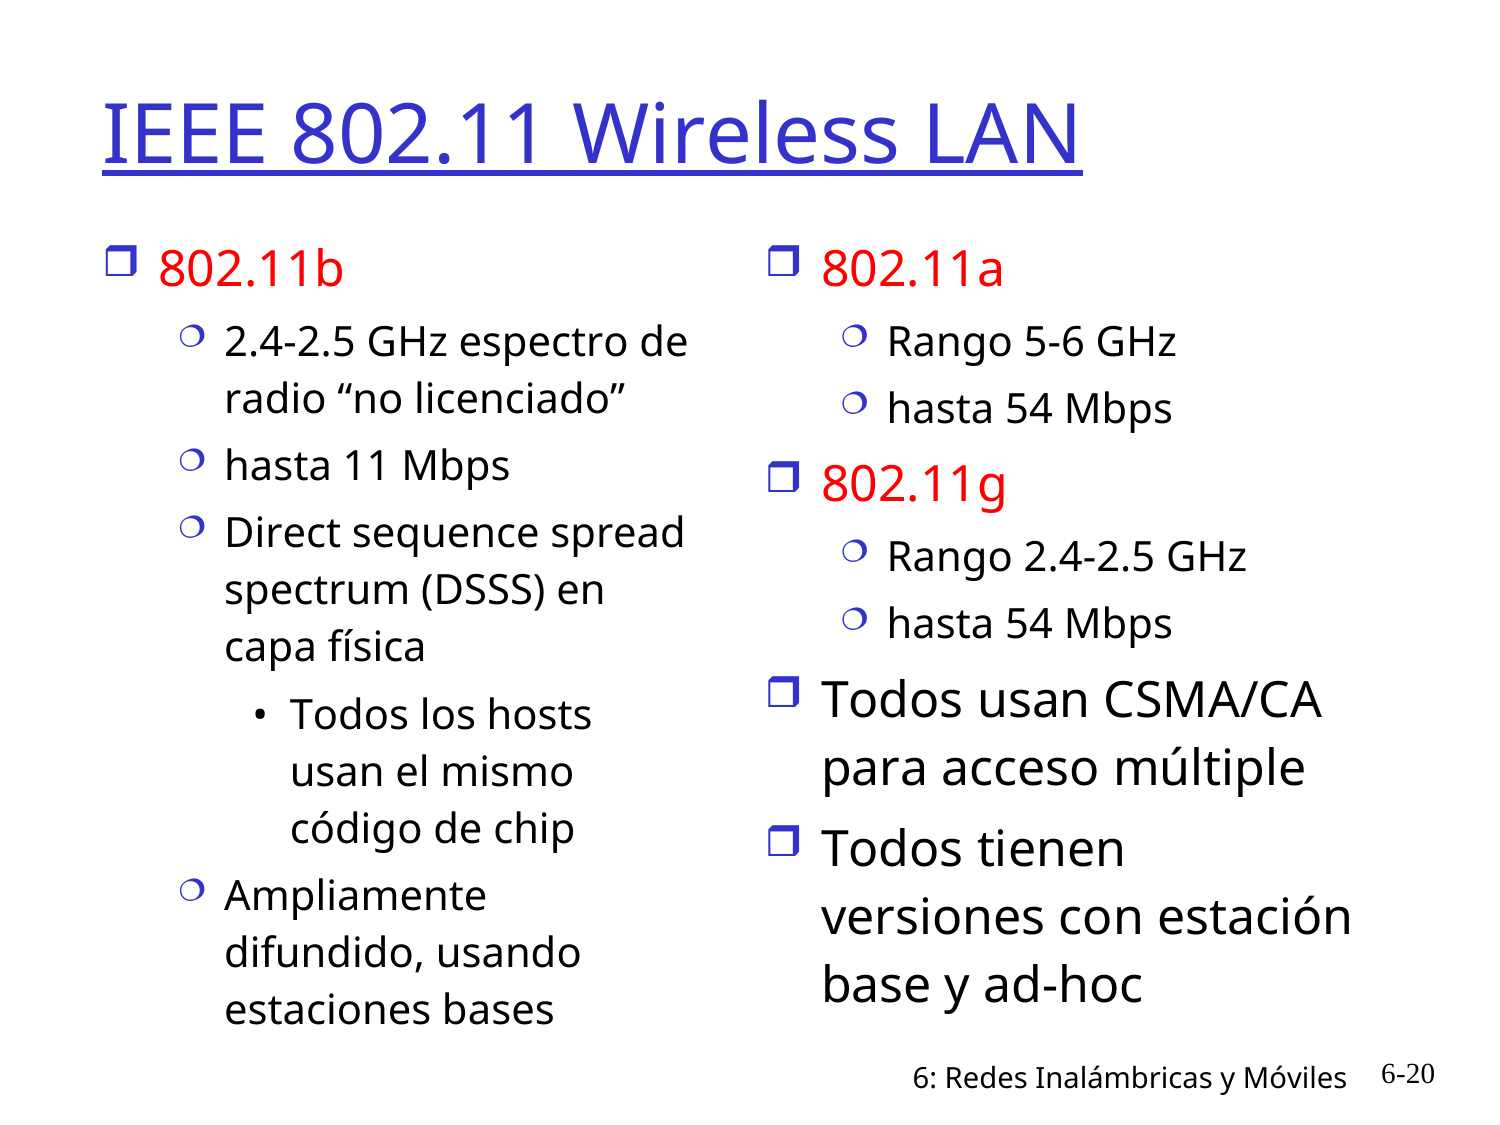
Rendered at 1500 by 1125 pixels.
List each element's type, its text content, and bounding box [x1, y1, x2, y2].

list 802.11a Rango 5-6 GHz hasta 54 Mbps 802.11g Rango 2.4-2.5 GHz hasta 54 Mbps Todos usan CSMA/CA para acceso múltiple Todos tienen versiones con estación base y ad-hoc [750, 224, 1376, 1002]
title IEEE 802.11 Wireless LAN [87, 37, 1363, 225]
list 802.11b 2.4-2.5 GHz espectro de radio “no licenciado” hasta 11 Mbps Direct sequence spread spectrum (DSSS) en capa física Todos los hosts usan el mismo código de chip Ampliamente difundido, usando estaciones bases [87, 224, 713, 1060]
